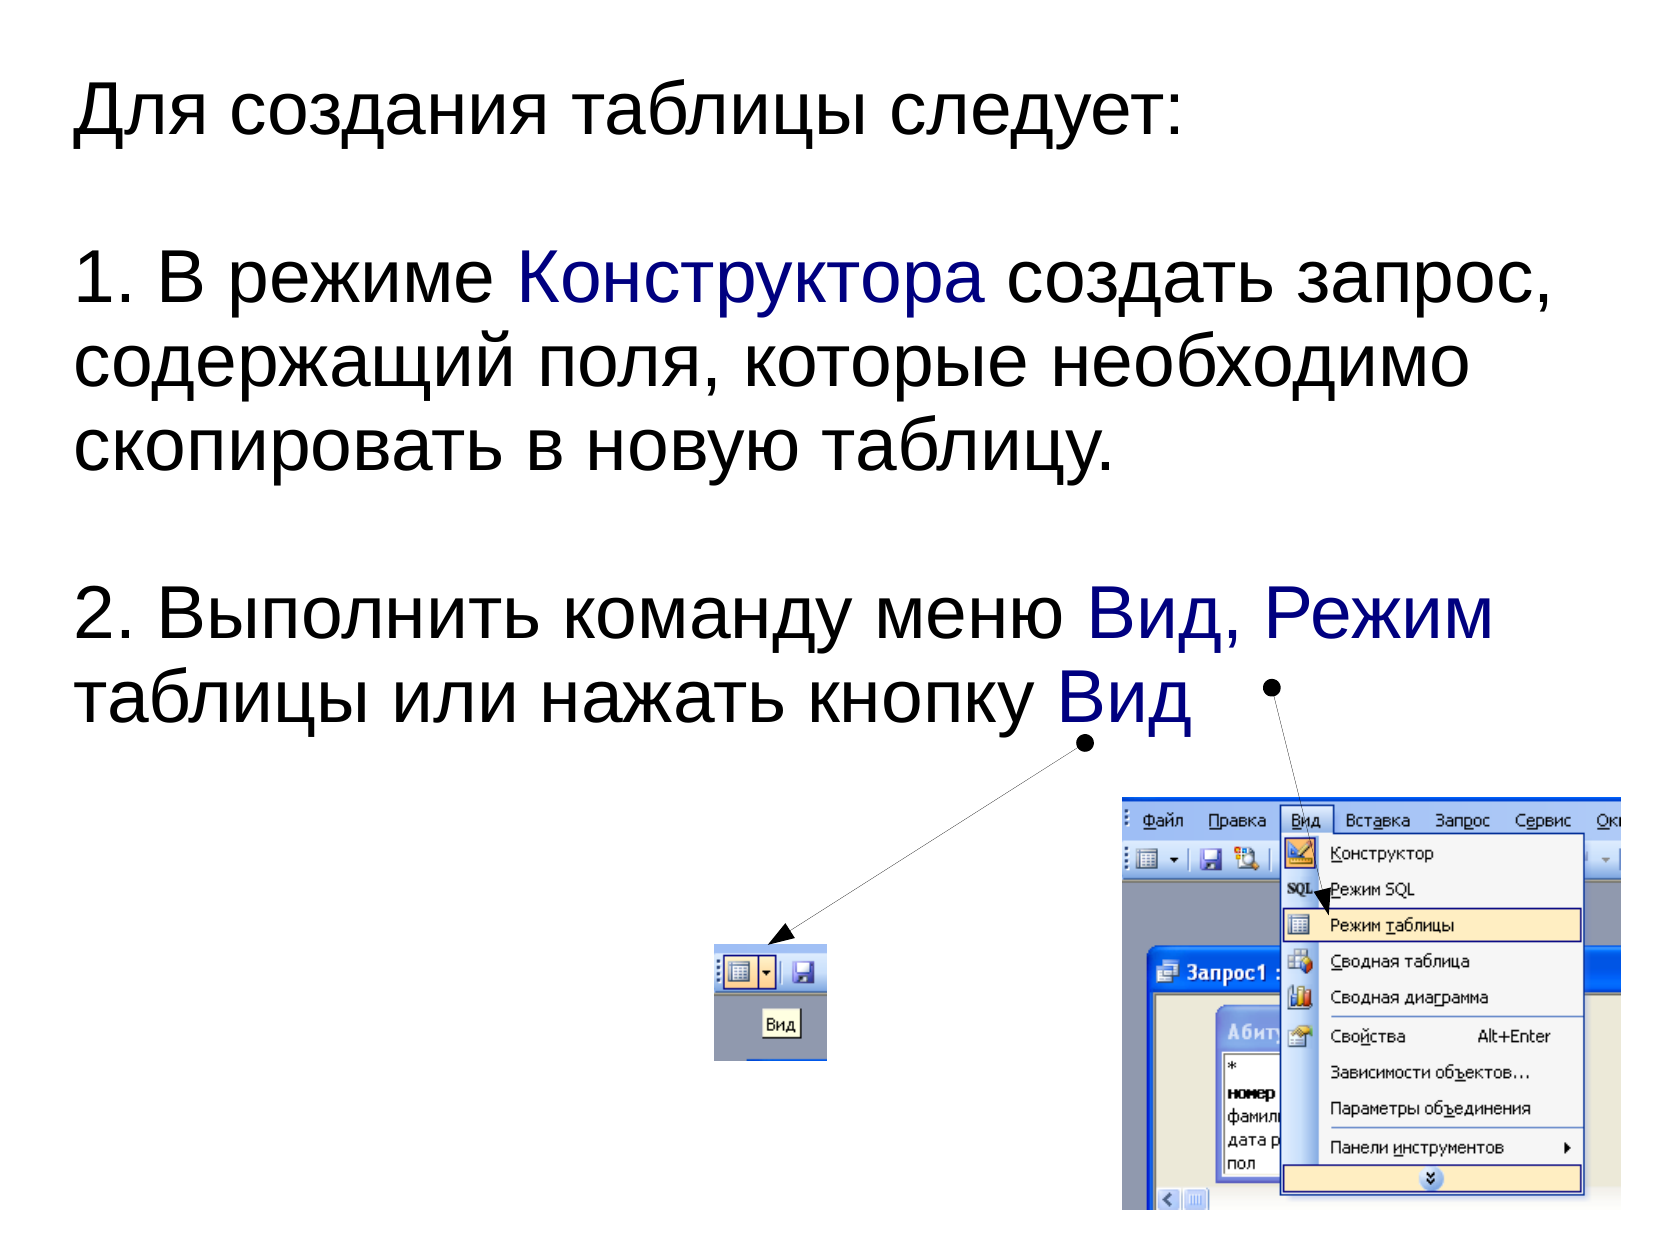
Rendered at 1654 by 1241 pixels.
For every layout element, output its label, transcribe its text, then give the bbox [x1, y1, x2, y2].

text_box Для создания таблицы следует: 1. В режиме Конструктора создать запрос, содержащий поля, которые необходимо скопировать в новую таблицу. 2. Выполнить команду меню Вид, Режим таблицы или нажать кнопку Вид [59, 59, 1595, 746]
picture [714, 944, 827, 1061]
picture [1122, 797, 1621, 1210]
